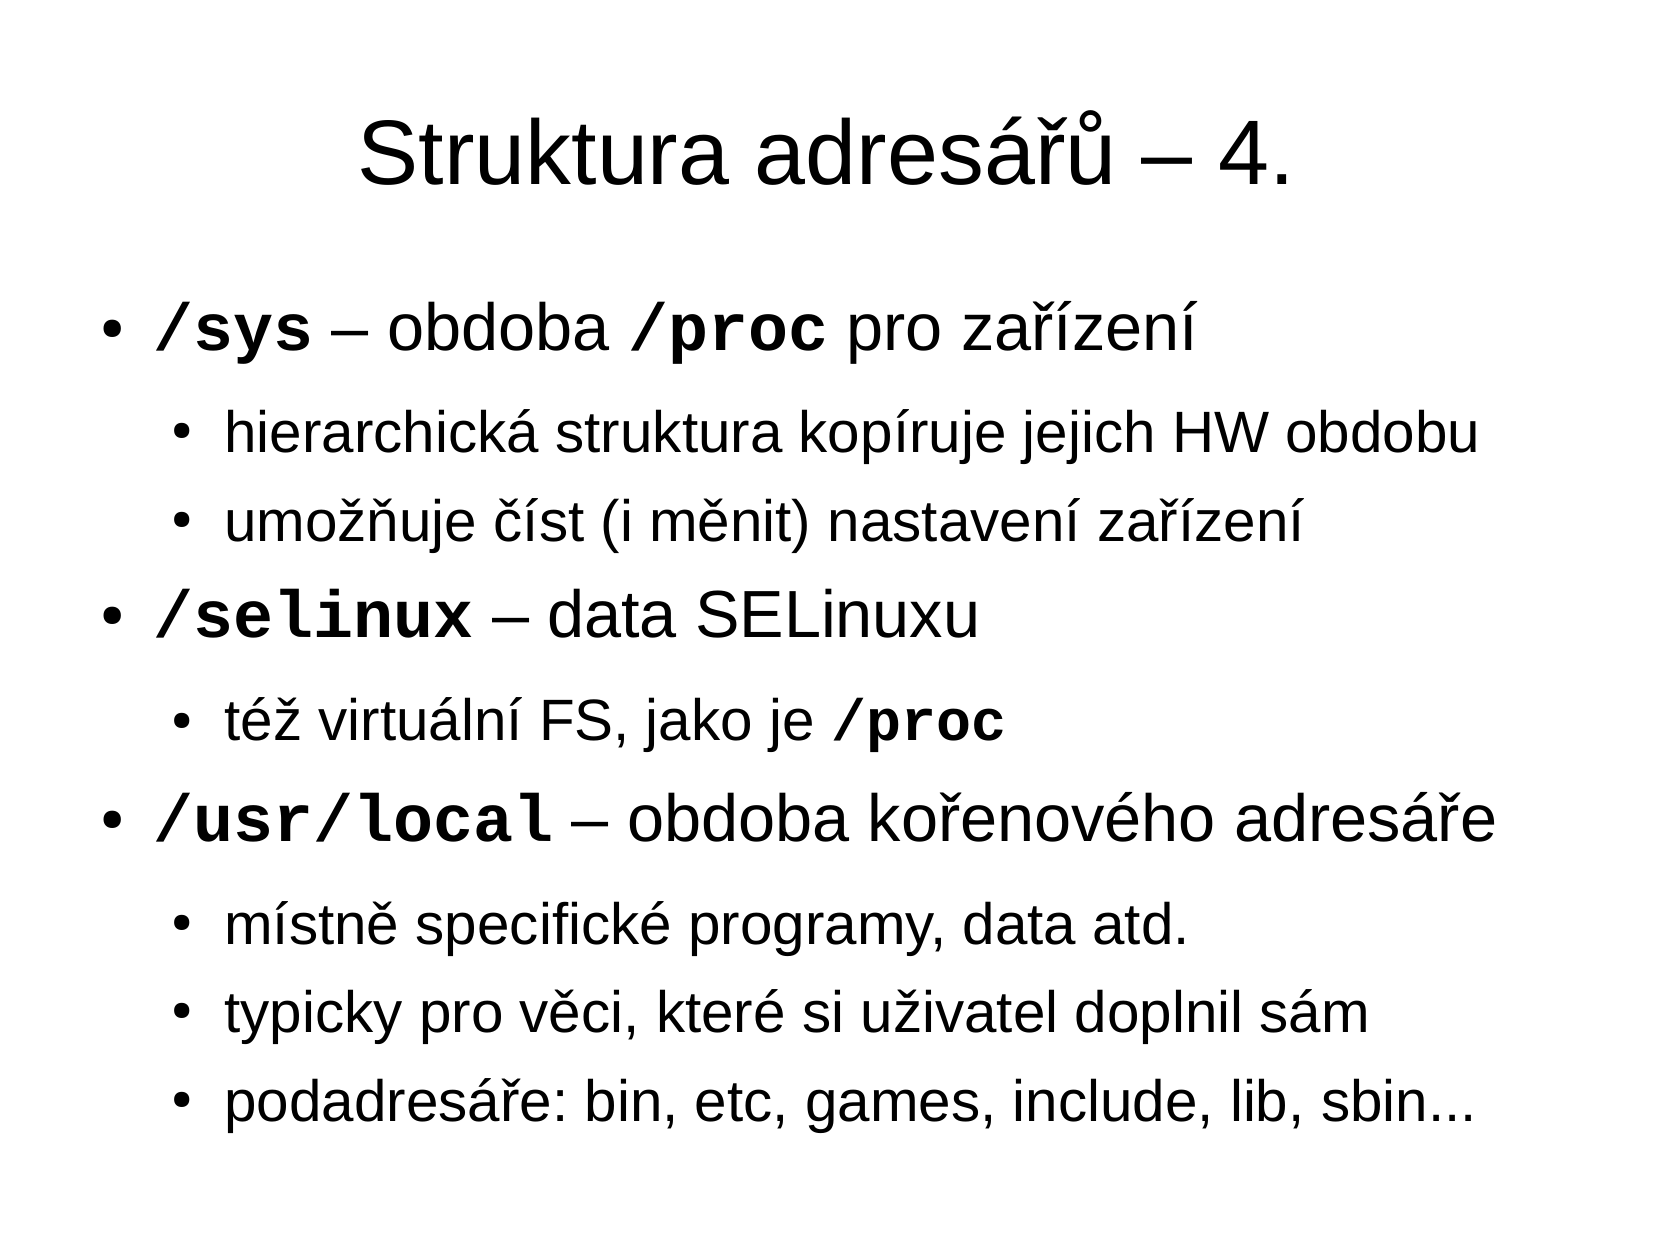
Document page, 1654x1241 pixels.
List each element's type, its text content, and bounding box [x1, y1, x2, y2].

list /sys – obdoba /proc pro zařízení hierarchická struktura kopíruje jejich HW obdobu umožňuje číst (i měnit) nastavení zařízení /selinux – data SELinuxu též virtuální FS, jako je /proc /usr/local – obdoba kořenového adresáře místně specifické programy, data atd. typicky pro věci, které si uživatel doplnil sám podadresáře: bin, etc, games, include, lib, sbin... [82, 290, 1571, 1133]
title Struktura adresářů – 4. [82, 56, 1571, 250]
